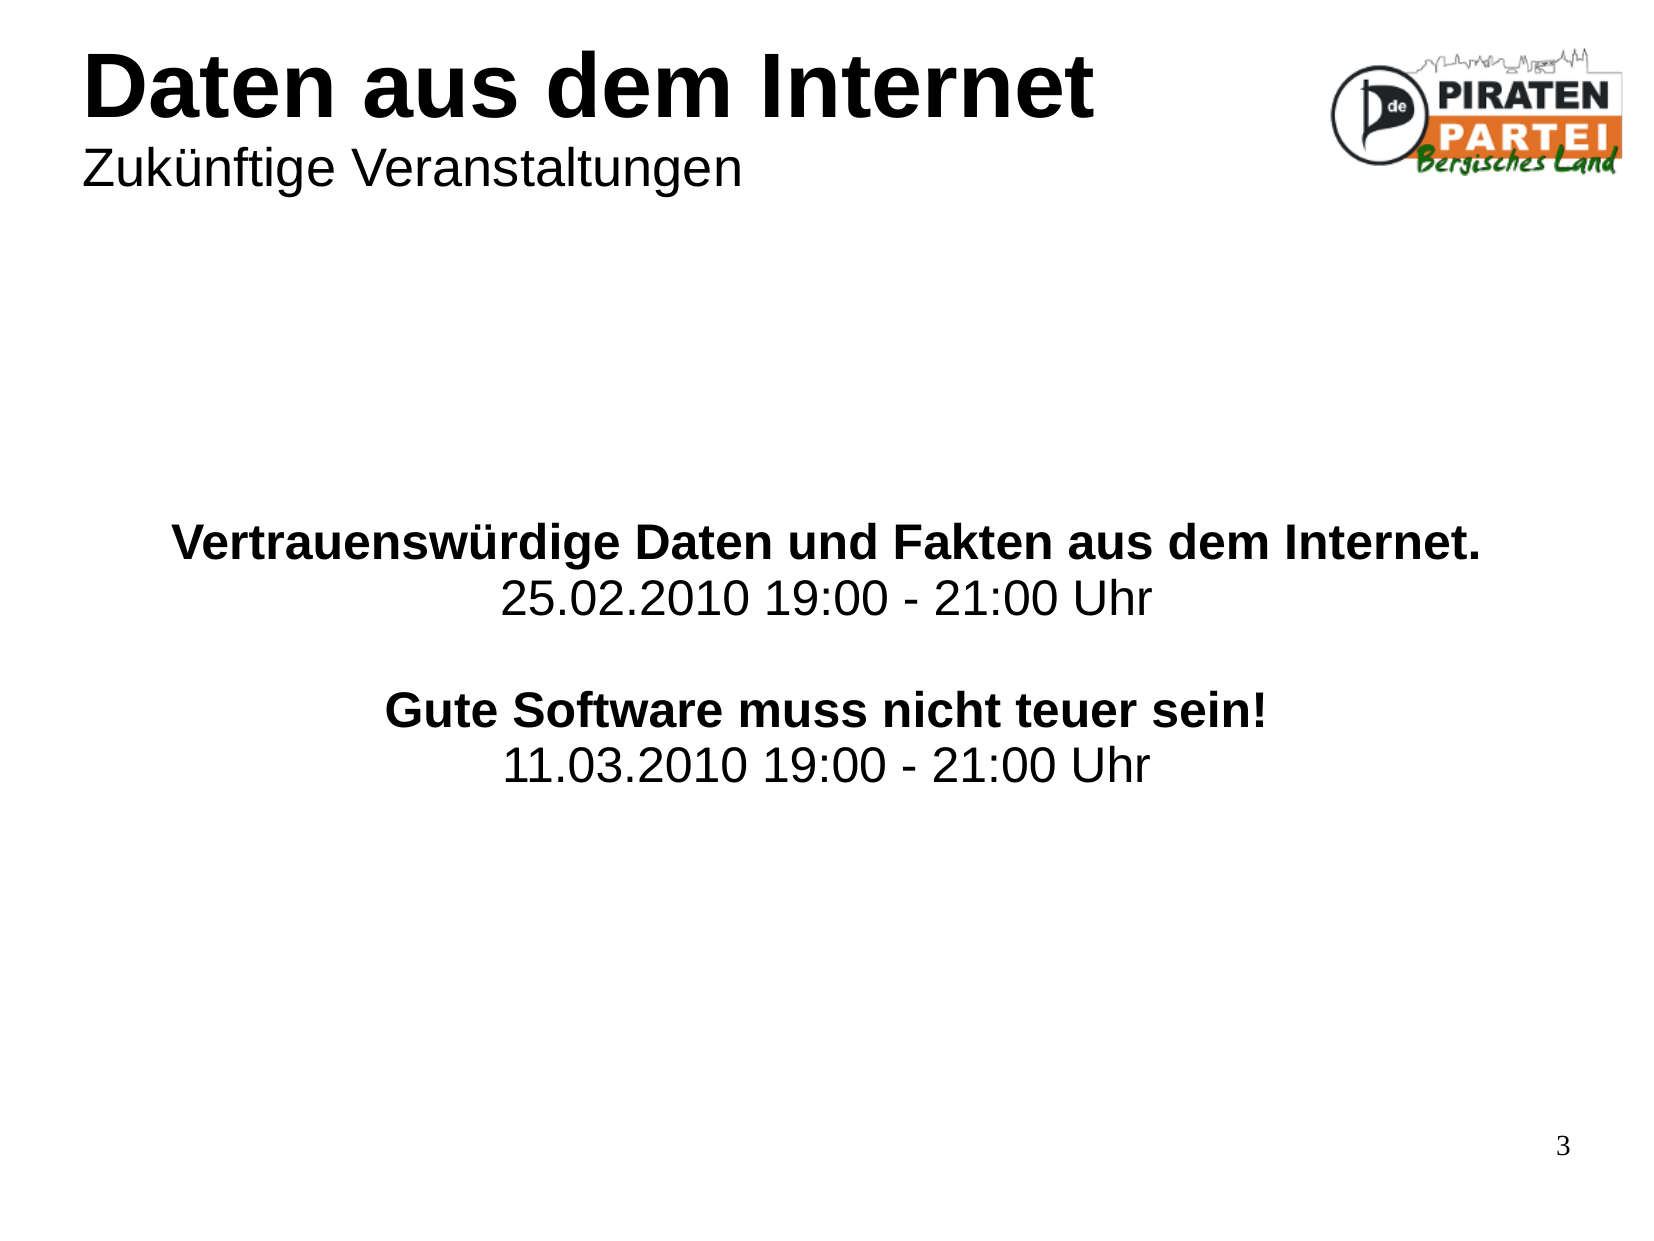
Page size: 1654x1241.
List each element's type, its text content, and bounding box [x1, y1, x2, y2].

subtitle Vertrauenswürdige Daten und Fakten aus dem Internet. 25.02.2010 19:00 - 21:00 Uhr Gute Software muss nicht teuer sein! 11.03.2010 19:00 - 21:00 Uhr [82, 206, 1571, 1102]
picture [1328, 47, 1625, 176]
title Daten aus dem Internet Zukünftige Veranstaltungen [82, 34, 1571, 198]
